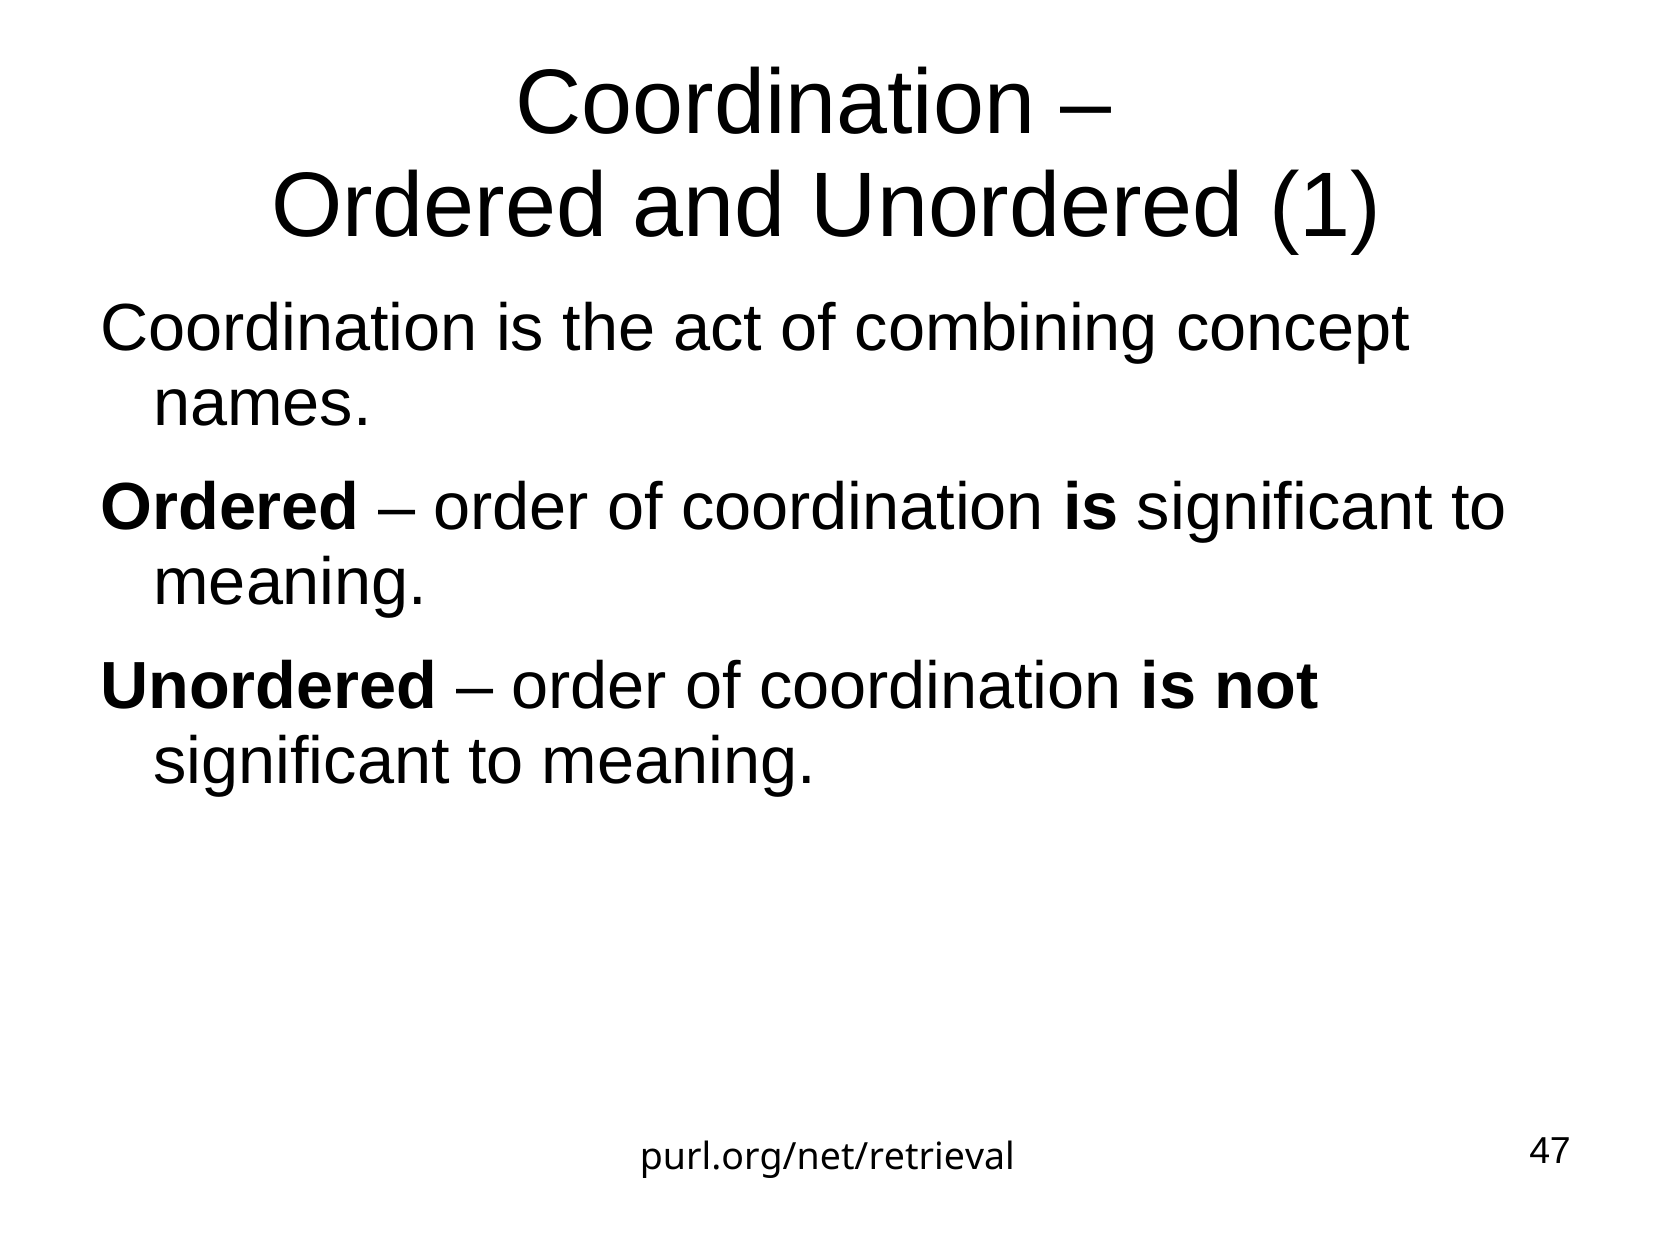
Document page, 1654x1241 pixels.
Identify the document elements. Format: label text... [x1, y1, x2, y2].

title Coordination – Ordered and Unordered (1) [82, 49, 1571, 257]
list Coordination is the act of combining concept names. Ordered – order of coordination is significant to meaning. Unordered – order of coordination is not significant to meaning. [82, 290, 1571, 1109]
